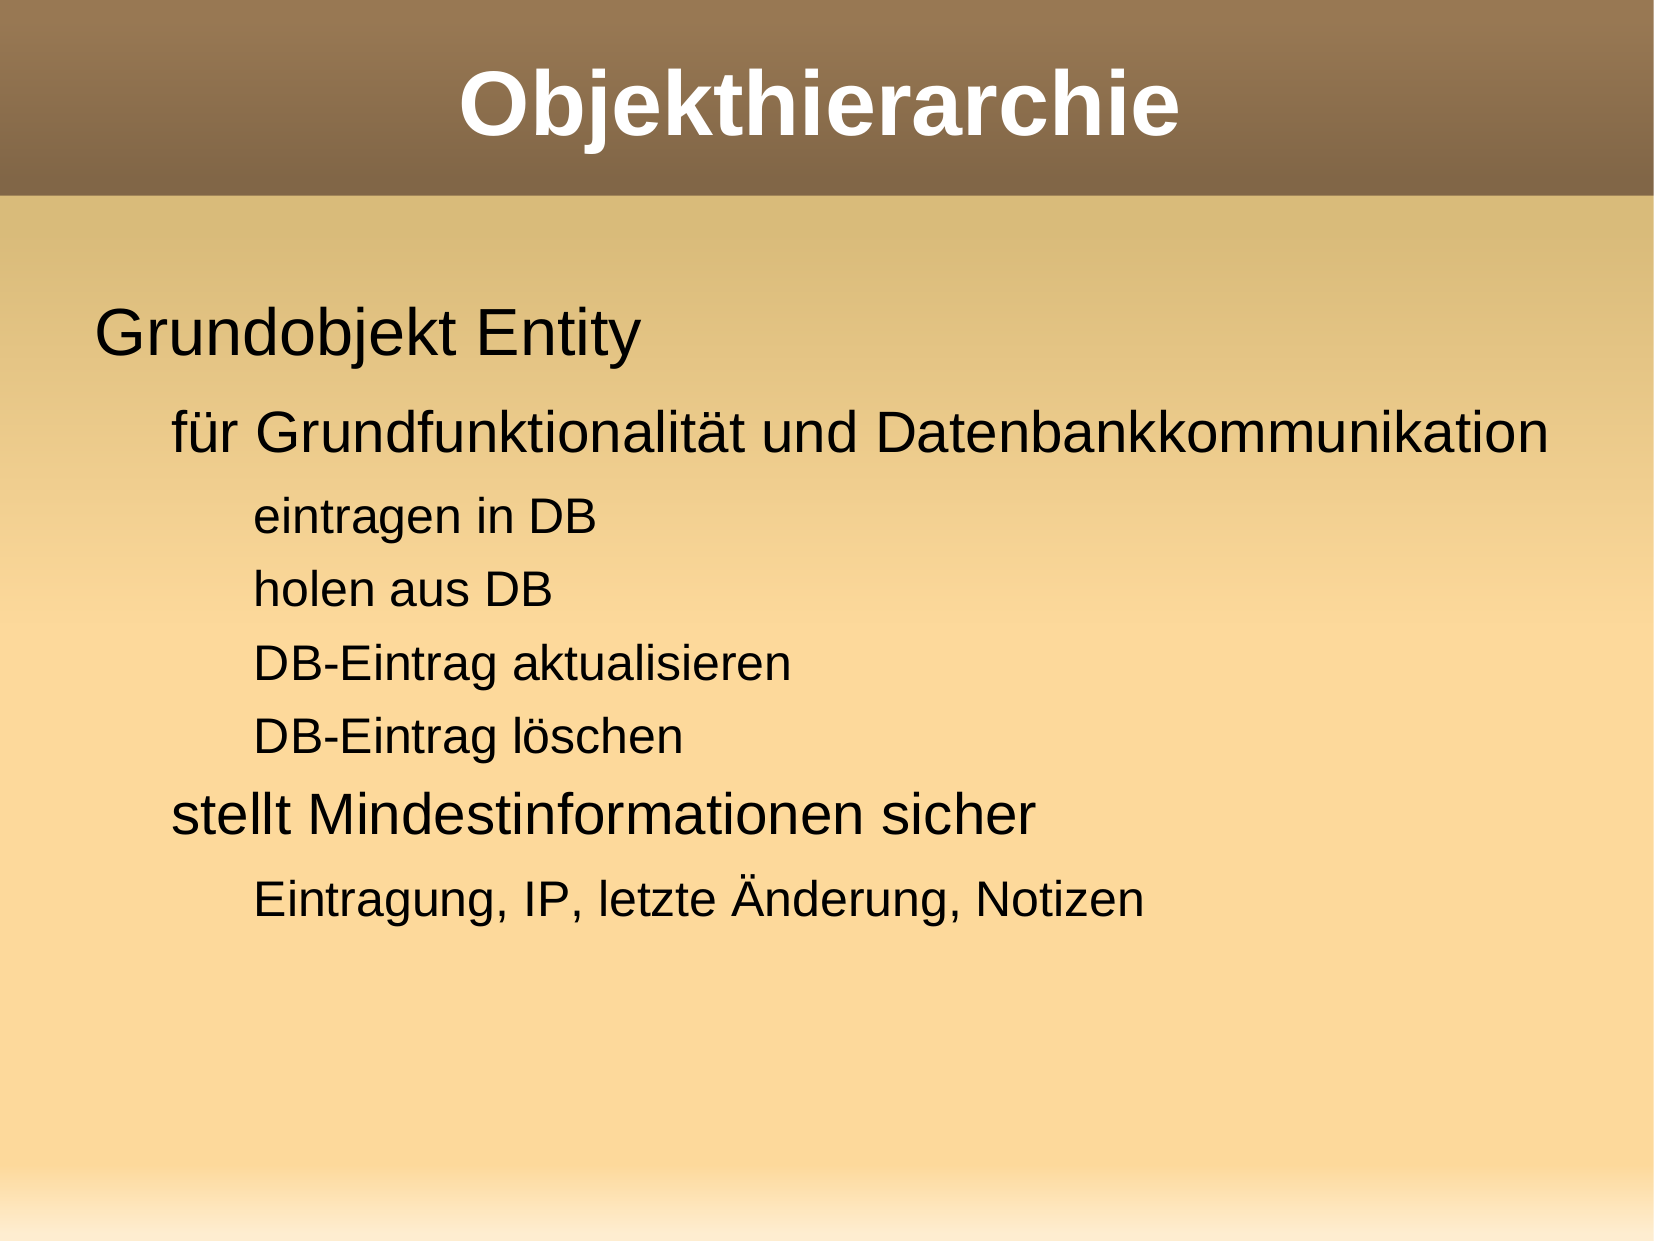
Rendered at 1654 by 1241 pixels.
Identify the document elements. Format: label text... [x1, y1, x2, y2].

list Grundobjekt Entity für Grundfunktionalität und Datenbankkommunikation eintragen in DB holen aus DB DB-Eintrag aktualisieren DB-Eintrag löschen stellt Mindestinformationen sicher Eintragung, IP, letzte Änderung, Notizen [76, 295, 1565, 1099]
title Objekthierarchie [76, 7, 1565, 200]
picture [0, 0, 1654, 1241]
